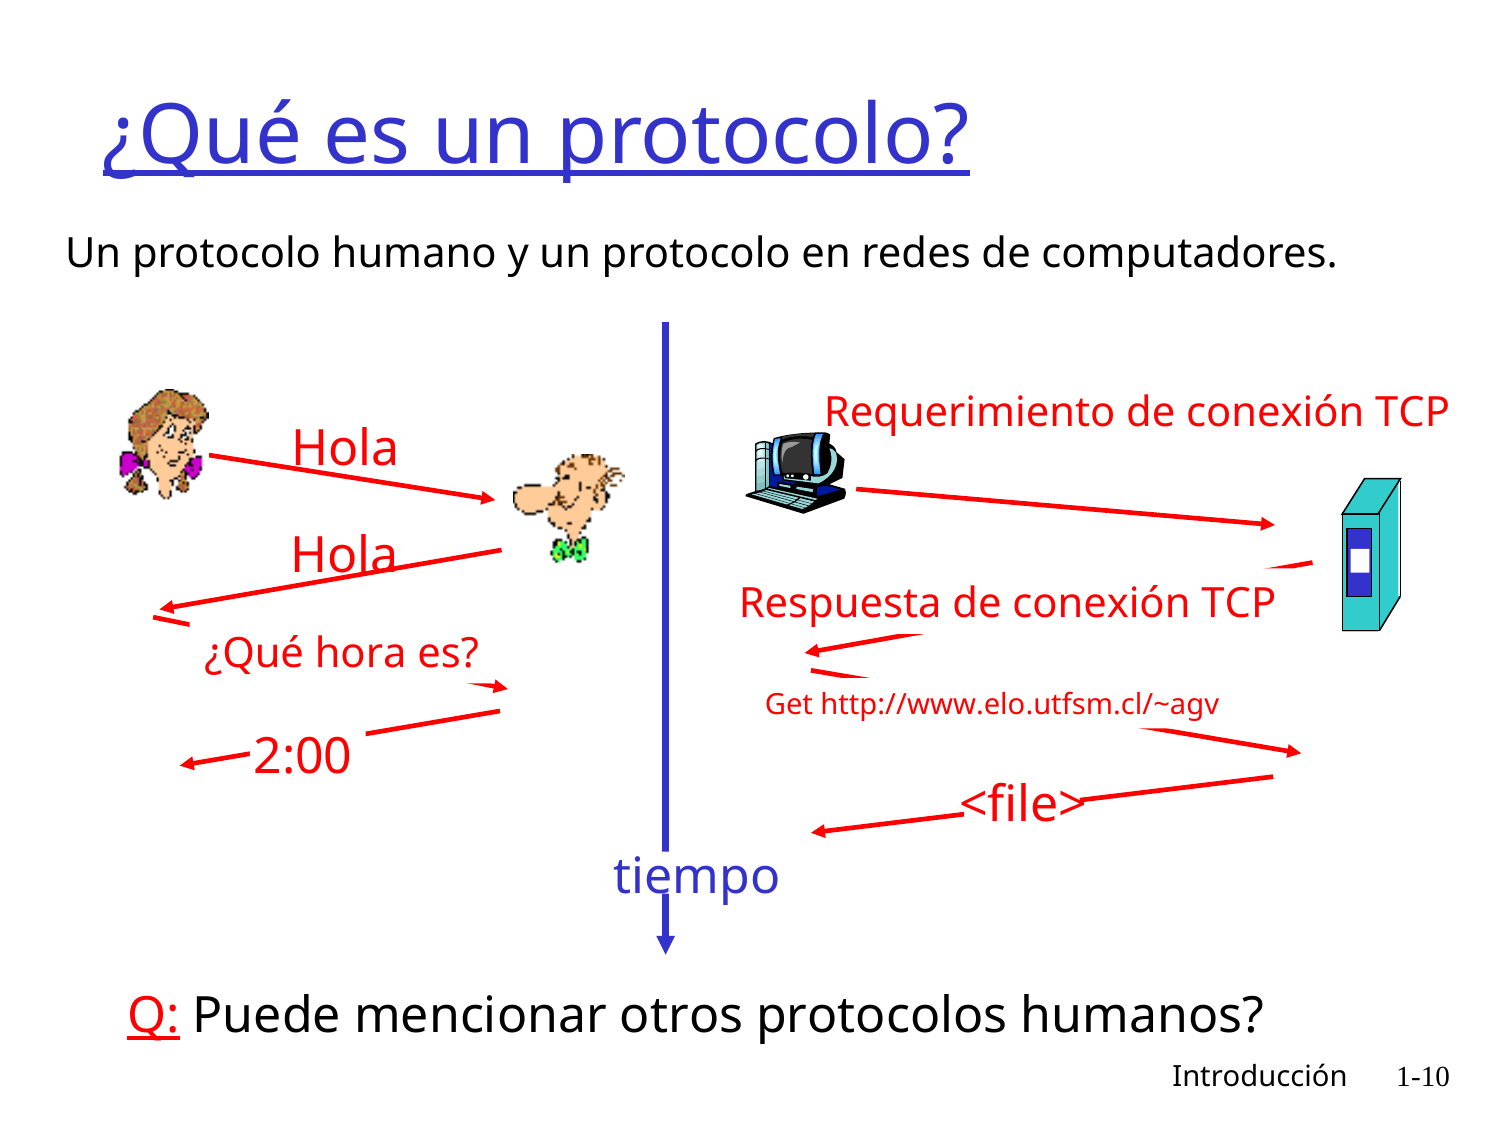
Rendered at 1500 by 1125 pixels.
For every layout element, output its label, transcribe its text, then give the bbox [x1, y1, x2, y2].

text_box Hola [275, 515, 414, 591]
text_box Hola [276, 407, 415, 483]
picture [513, 454, 625, 568]
text_box ¿Qué hora es? [189, 617, 494, 684]
text_box Introducción [887, 1063, 1362, 1125]
title ¿Qué es un protocolo? [87, 37, 1363, 215]
text_box [1342, 478, 1401, 632]
text_box 1-<number> [1362, 1050, 1466, 1125]
text_box 2:00 [238, 715, 368, 791]
text_box Q: Puede mencionar otros protocolos humanos? [112, 975, 1397, 1063]
text_box Get http://www.elo.utfsm.cl/~agv [749, 678, 1373, 729]
picture [116, 389, 209, 504]
text_box [715, 567, 952, 615]
text_box <file> [944, 763, 1103, 840]
picture [745, 431, 848, 514]
text_box Respuesta de conexión TCP [724, 568, 1292, 634]
text_box Requerimiento de conexión TCP [808, 376, 1466, 443]
text_box tiempo [598, 835, 796, 912]
list Un protocolo humano y un protocolo en redes de computadores. [50, 215, 1463, 339]
